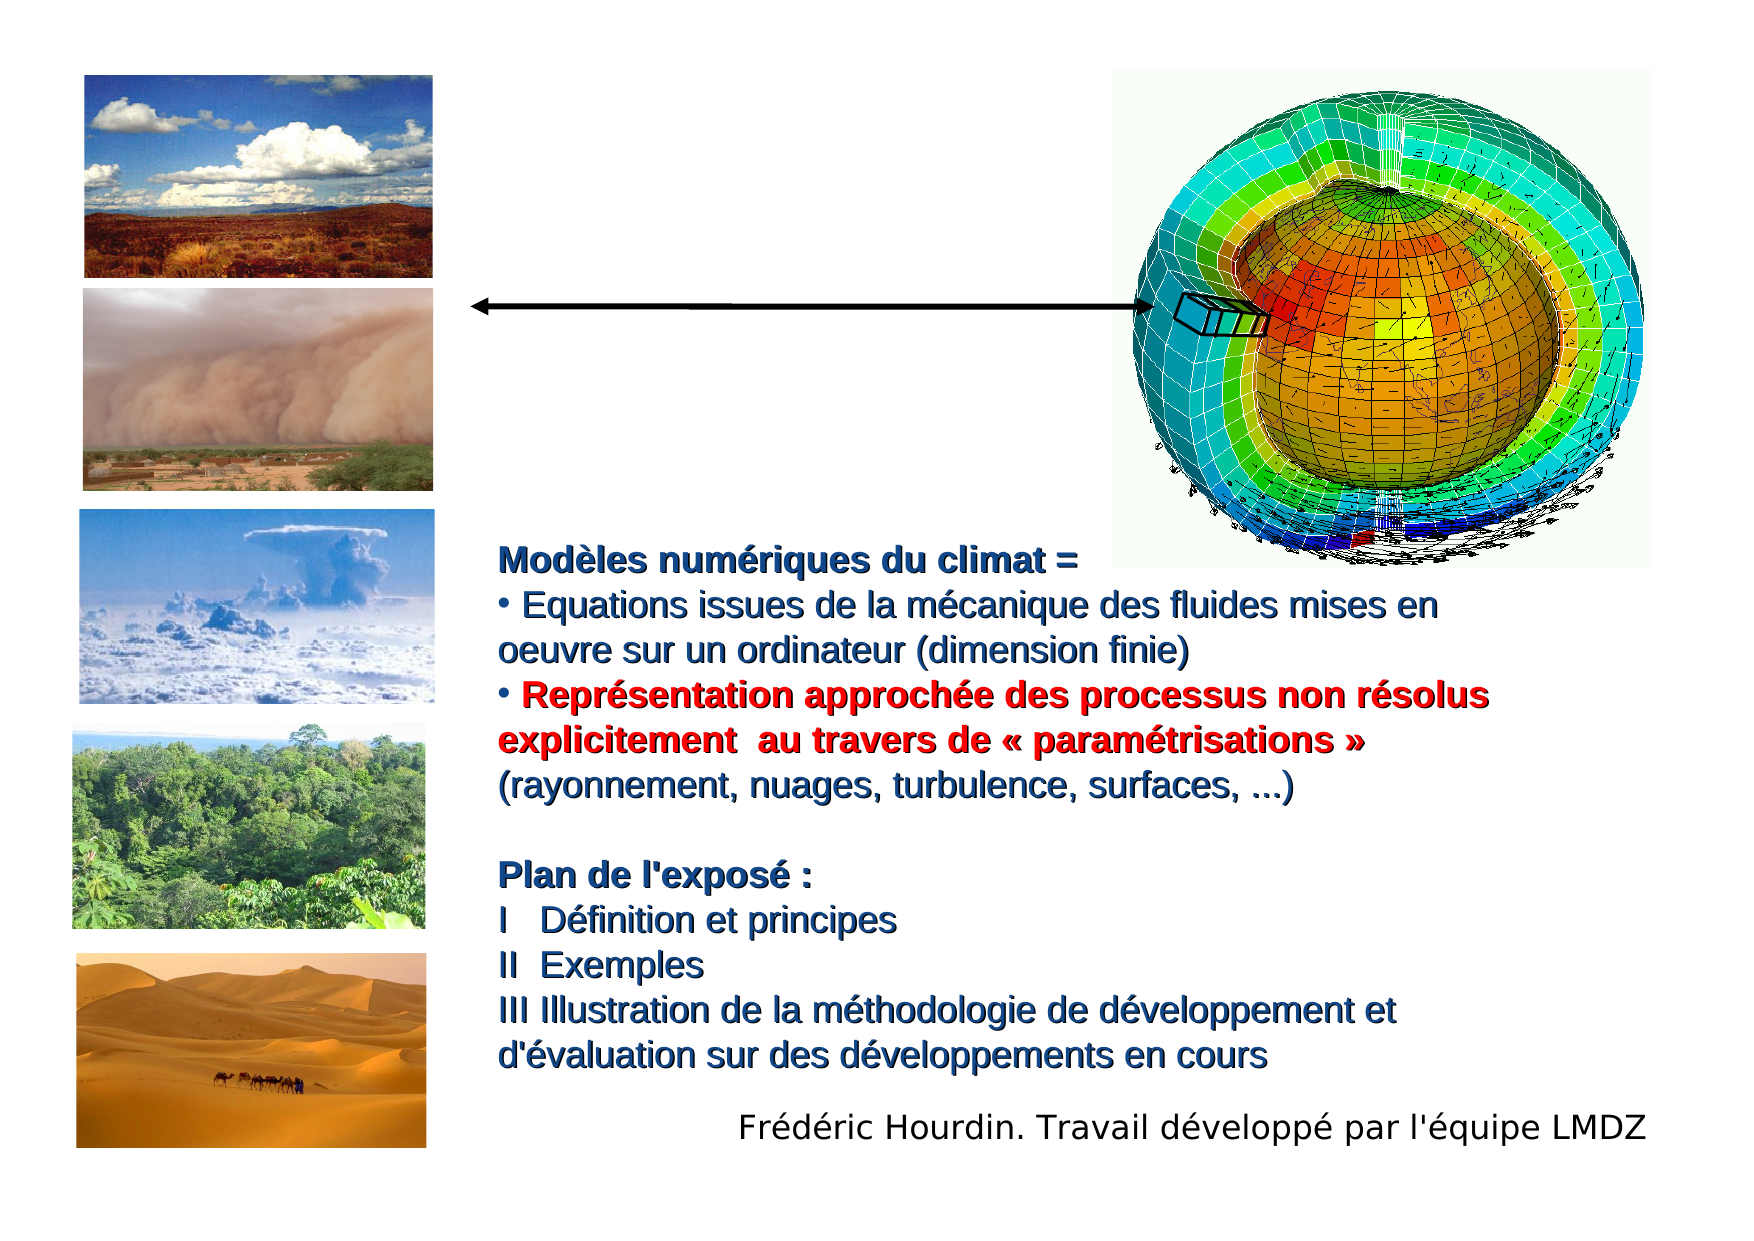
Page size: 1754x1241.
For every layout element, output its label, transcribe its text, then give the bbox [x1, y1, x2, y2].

text_box Modèles numériques du climat = Equations issues de la mécanique des fluides mises en oeuvre sur un ordinateur (dimension finie)‏ Représentation approchée des processus non résolus explicitement au travers de « paramétrisations » (rayonnement, nuages, turbulence, surfaces, ...) Plan de l'exposé : I Définition et principes II Exemples III Illustration de la méthodologie de développement et d'évaluation sur des développements en cours [482, 527, 1575, 1083]
picture [72, 723, 426, 929]
picture [79, 509, 435, 704]
picture [84, 75, 433, 278]
picture [82, 288, 434, 491]
picture [1112, 68, 1653, 569]
text_box Frédéric Hourdin. Travail développé par l'équipe LMDZ [723, 1101, 1664, 1155]
picture [76, 953, 427, 1148]
